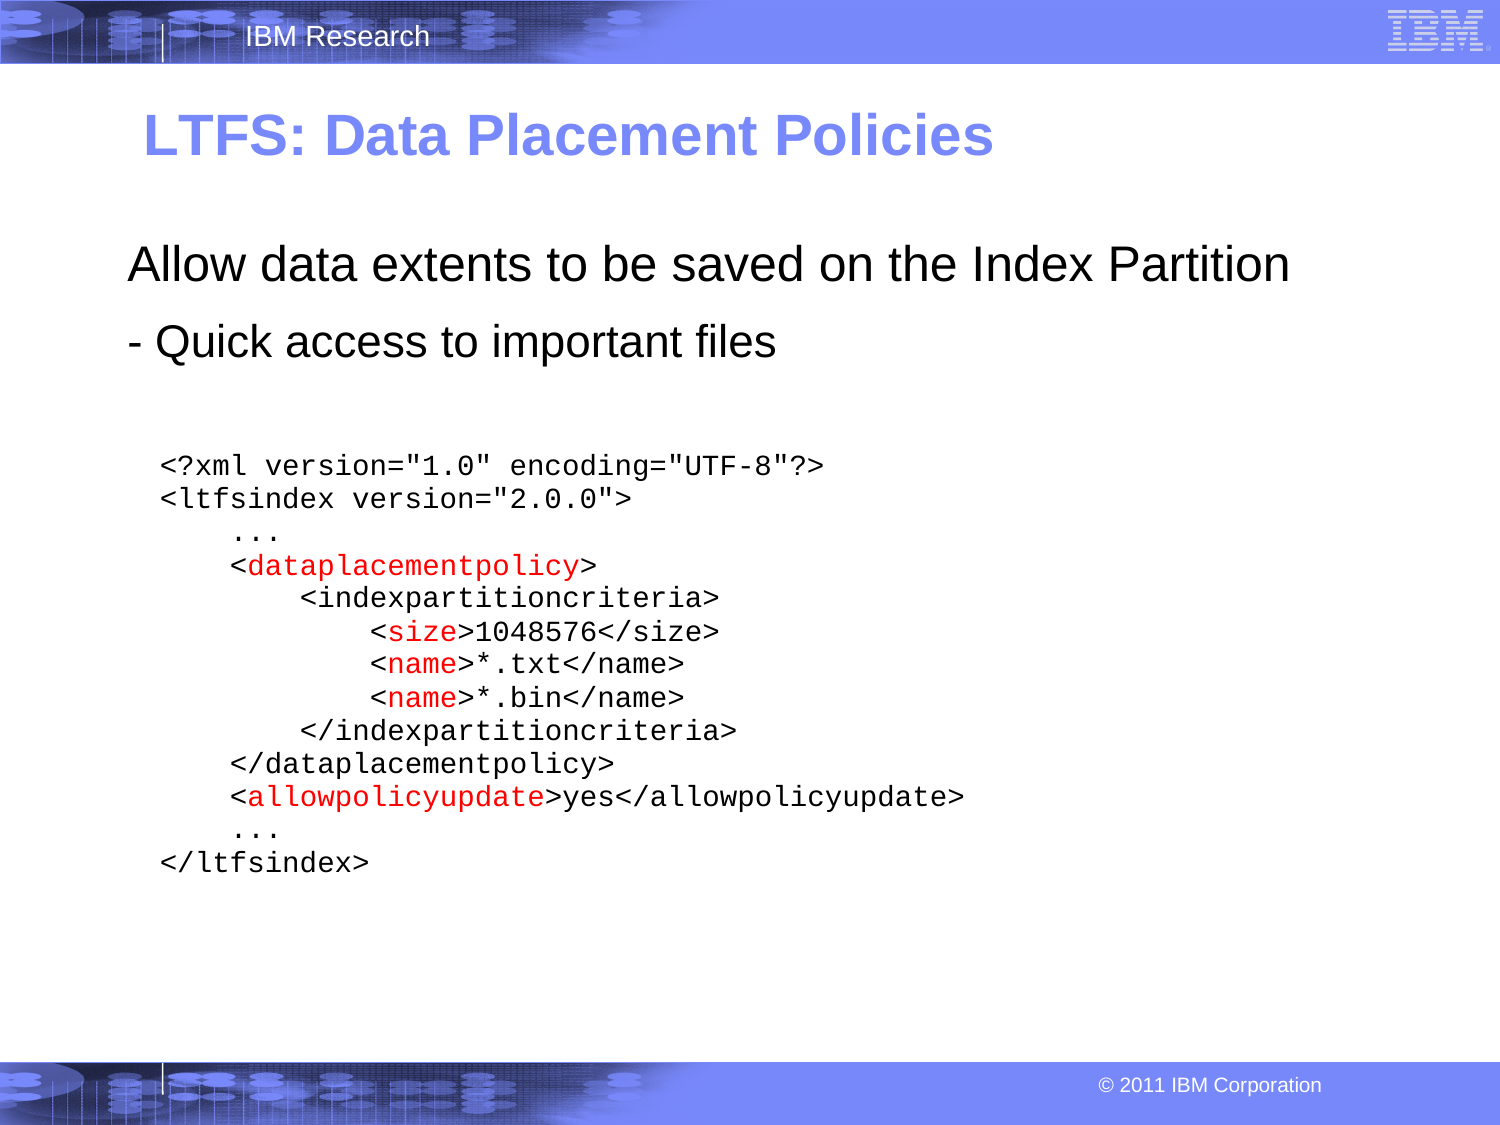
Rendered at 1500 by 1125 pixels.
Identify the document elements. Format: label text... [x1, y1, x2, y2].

text_box <?xml version="1.0" encoding="UTF-8"?> <ltfsindex version="2.0.0"> ... <dataplacementpolicy> <indexpartitioncriteria> <size>1048576</size> <name>*.txt</name> <name>*.bin</name> </indexpartitioncriteria> </dataplacementpolicy> <allowpolicyupdate>yes</allowpolicyupdate> ... </ltfsindex> [145, 444, 1423, 963]
list Allow data extents to be saved on the Index Partition - Quick access to important files [112, 225, 1444, 1046]
picture [0, 1063, 1500, 1125]
title LTFS: Data Placement Policies [128, 87, 1480, 181]
picture [1, 1, 1500, 63]
